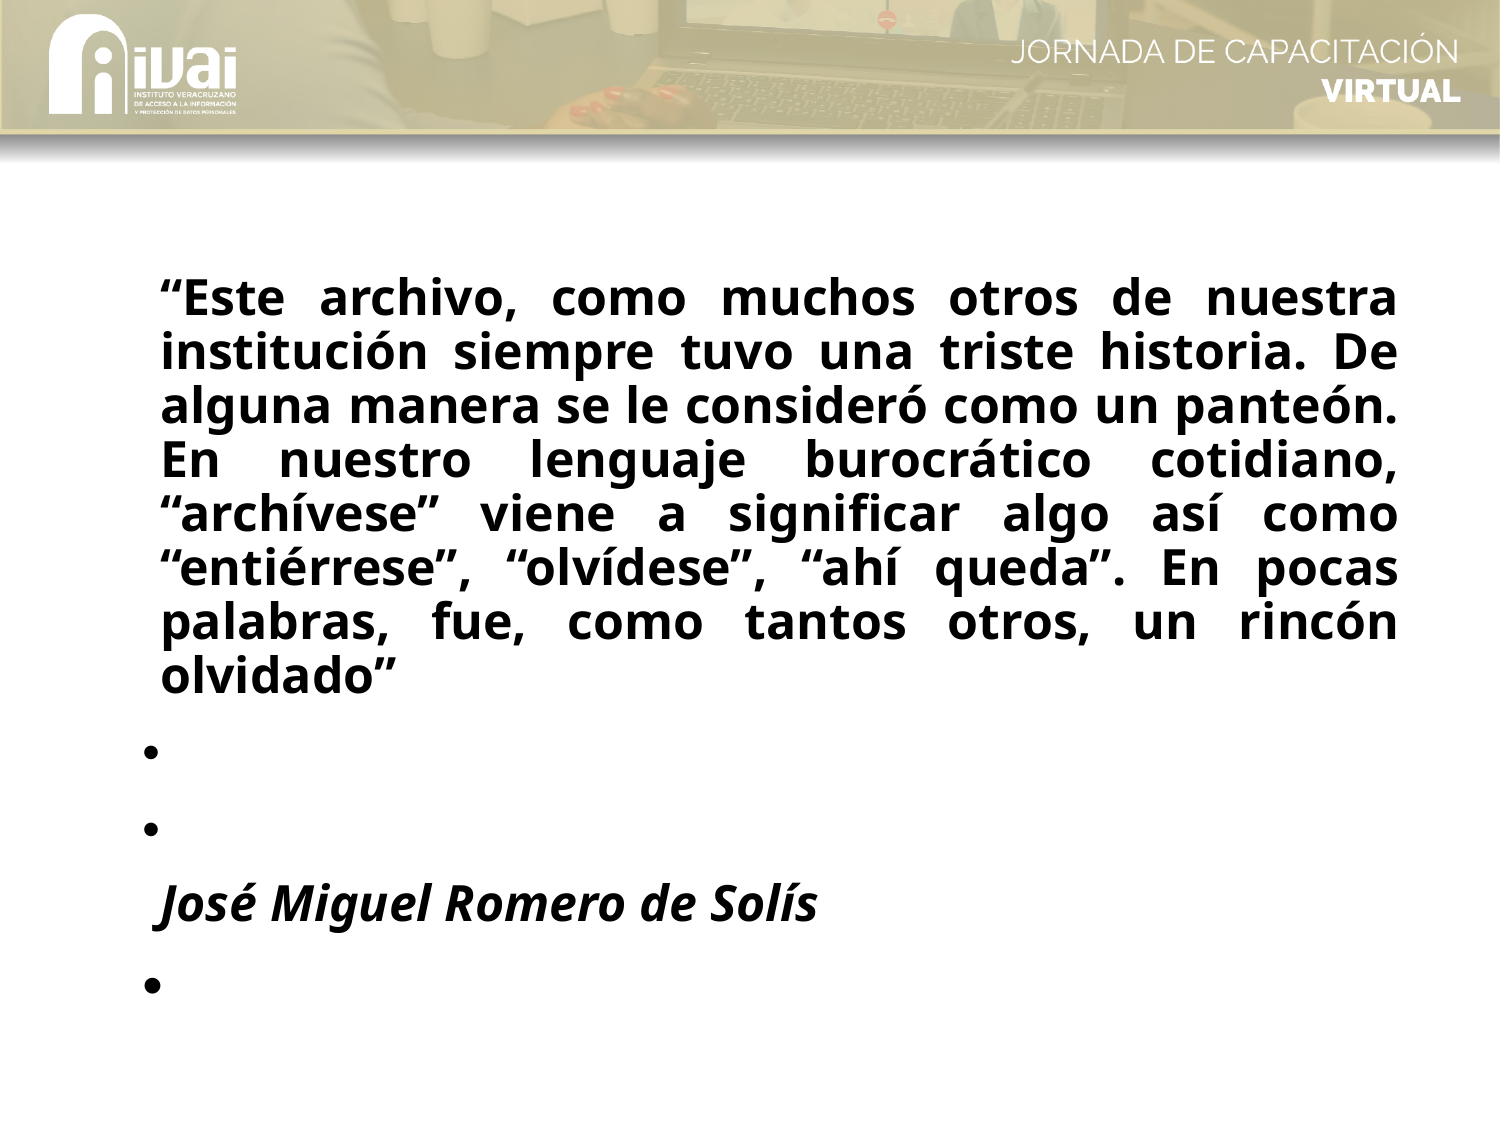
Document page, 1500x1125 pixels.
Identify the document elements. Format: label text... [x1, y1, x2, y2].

text_box “Este archivo, como muchos otros de nuestra institución siempre tuvo una triste historia. De alguna manera se le consideró como un panteón. En nuestro lenguaje burocrático cotidiano, “archívese” viene a significar algo así como “entiérrese”, “olvídese”, “ahí queda”. En pocas palabras, fue, como tantos otros, un rincón olvidado” José Miguel Romero de Solís [127, 264, 1417, 919]
